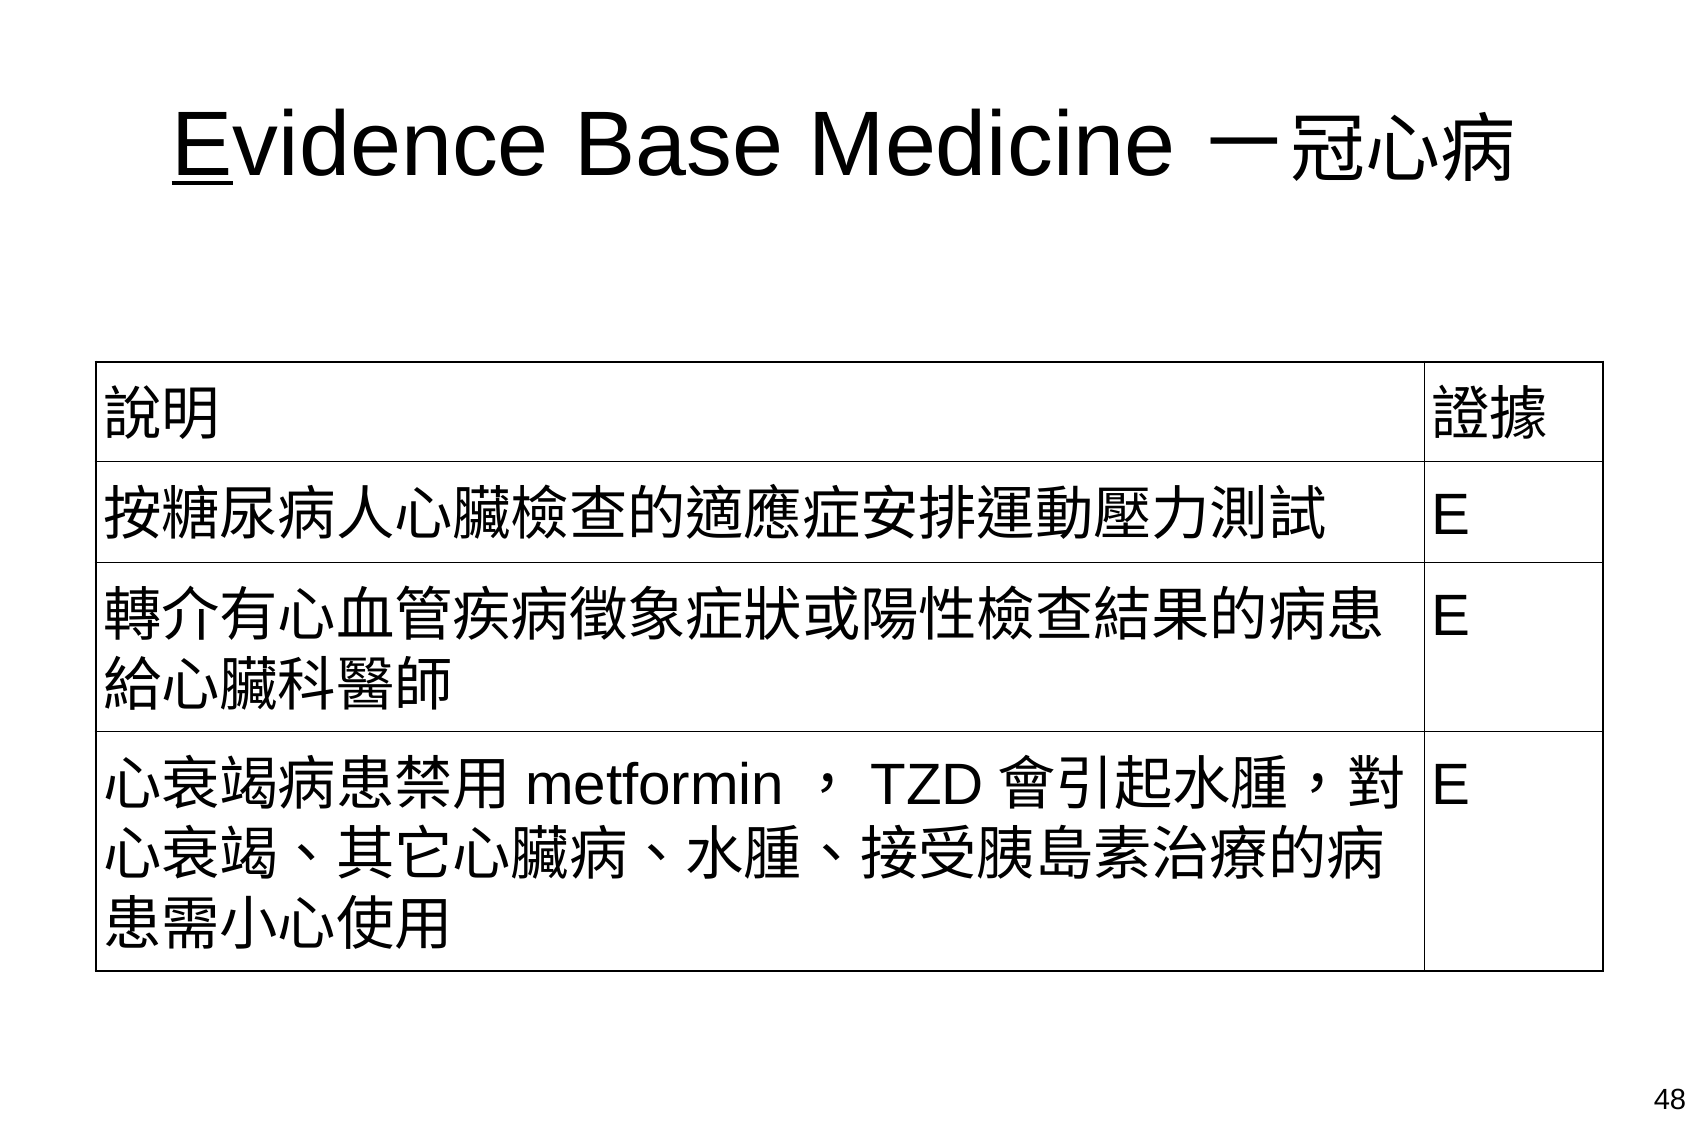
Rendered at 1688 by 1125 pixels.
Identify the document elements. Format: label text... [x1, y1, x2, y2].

table_cell E [1425, 732, 1602, 970]
table_header 證據 [1425, 363, 1602, 461]
table_cell E [1425, 462, 1602, 562]
table_cell 轉介有心血管疾病徵象症狀或陽性檢查結果的病患給心臟科醫師 [97, 563, 1424, 731]
table_cell E [1425, 563, 1602, 731]
table_cell 按糖尿病人心臟檢查的適應症安排運動壓力測試 [97, 462, 1424, 562]
table_header 說明 [97, 363, 1424, 461]
table_cell 心衰竭病患禁用metformin，TZD會引起水腫，對心衰竭、其它心臟病、水腫、接受胰島素治療的病患需小心使用 [97, 732, 1424, 970]
title Evidence Base Medicine－冠心病 [84, 45, 1604, 233]
